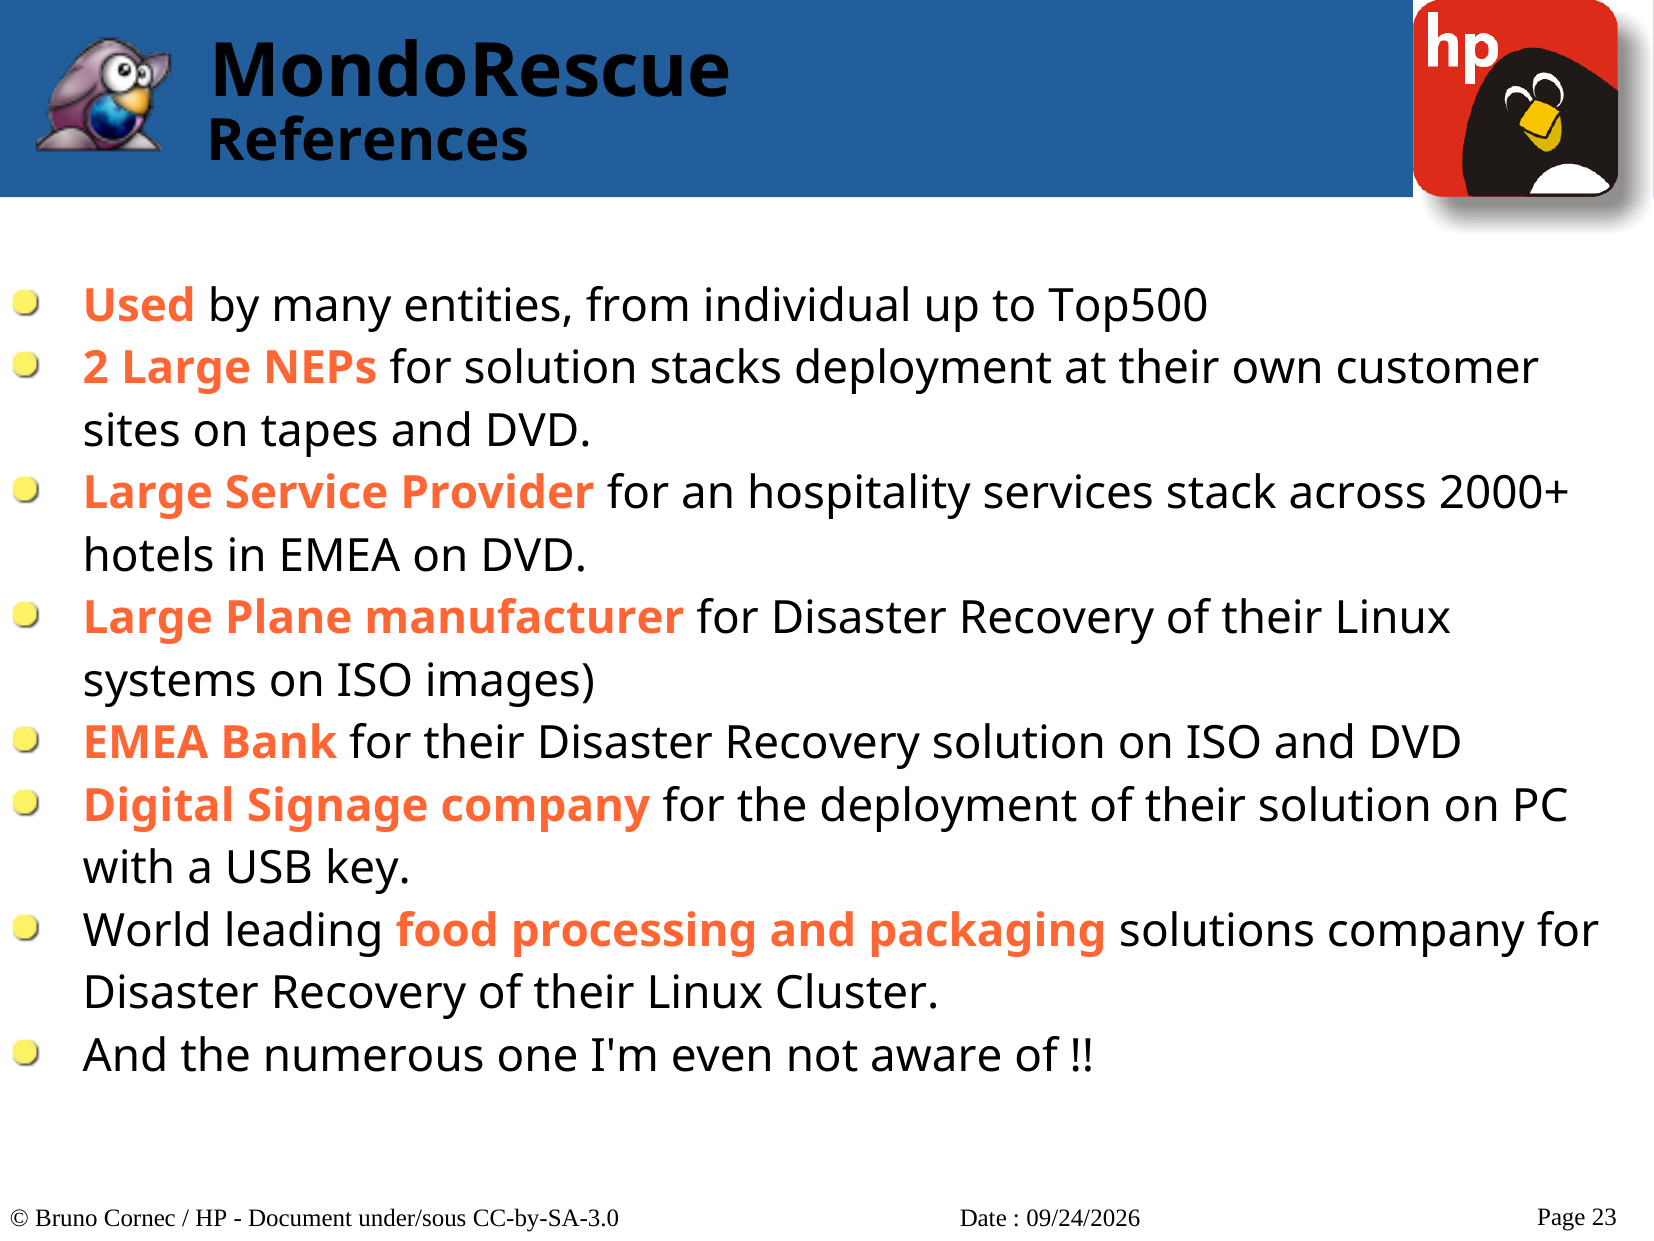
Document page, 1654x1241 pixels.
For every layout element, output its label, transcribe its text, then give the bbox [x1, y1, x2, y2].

title References [206, 59, 1121, 221]
picture [1413, 0, 1654, 235]
picture [0, 0, 211, 199]
text_box Used by many entities, from individual up to Top500 2 Large NEPs for solution stacks deployment at their own customer sites on tapes and DVD. Large Service Provider for an hospitality services stack across 2000+ hotels in EMEA on DVD. Large Plane manufacturer for Disaster Recovery of their Linux systems on ISO images) EMEA Bank for their Disaster Recovery solution on ISO and DVD Digital Signage company for the deployment of their solution on PC with a USB key. World leading food processing and packaging solutions company for Disaster Recovery of their Linux Cluster. And the numerous one I'm even not aware of !! [0, 271, 1637, 1158]
